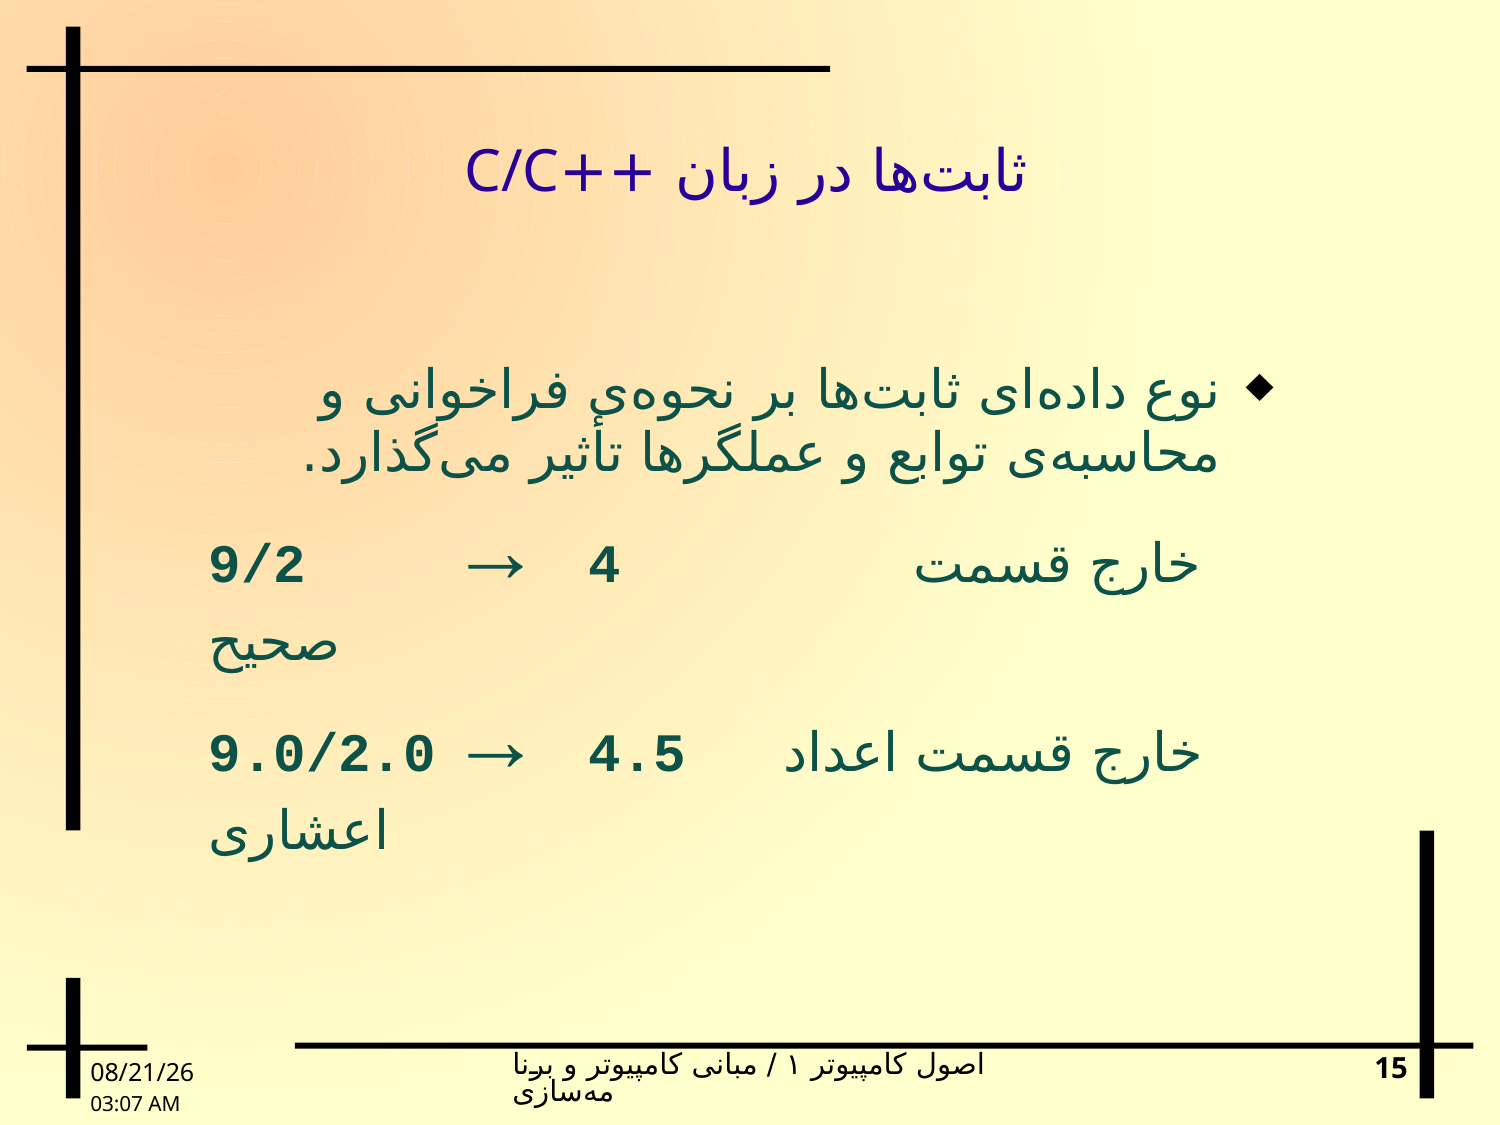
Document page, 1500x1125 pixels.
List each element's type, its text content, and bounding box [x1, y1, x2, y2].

title ثابت‌ها در زبان ++C/C [131, 108, 1361, 229]
list نوع داده‌ای ثابت‌ها بر نحوه‌ی فراخوانی و محاسبه‌ی توابع و عملگرها تأثیر می‌گذارد. 9/2 → 4 خارج قسمت صحیح 9.0/2.0 → 4.5 خارج قسمت اعداد اعشاری [155, 358, 1345, 782]
